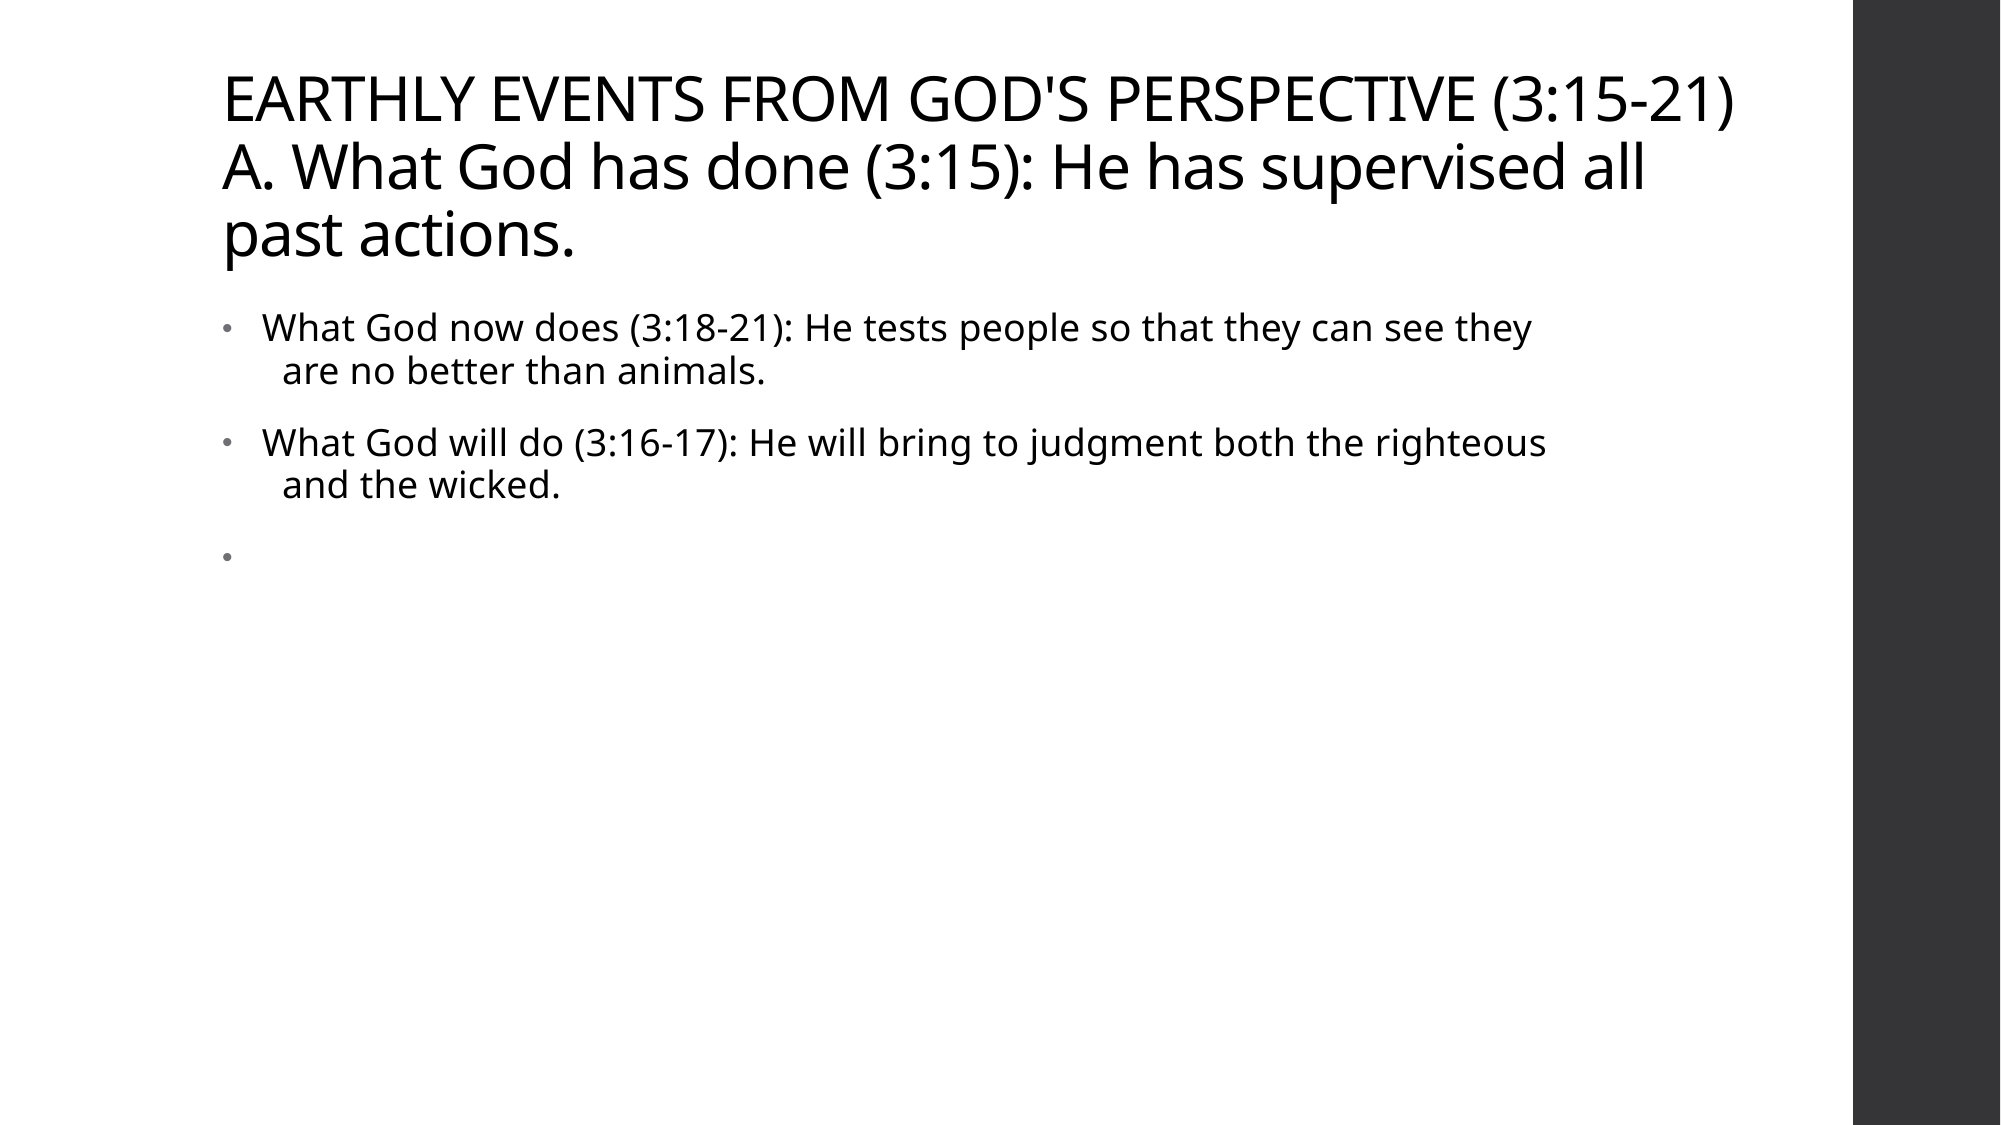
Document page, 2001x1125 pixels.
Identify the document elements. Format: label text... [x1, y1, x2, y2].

list What God now does (3:18-21): He tests people so that they can see they are no better than animals. What God will do (3:16-17): He will bring to judgment both the righteous and the wicked. [206, 299, 1617, 1014]
title EARTHLY EVENTS FROM GOD'S PERSPECTIVE (3:15-21) A. What God has done (3:15): He has supervised all past actions. [206, 60, 1797, 278]
